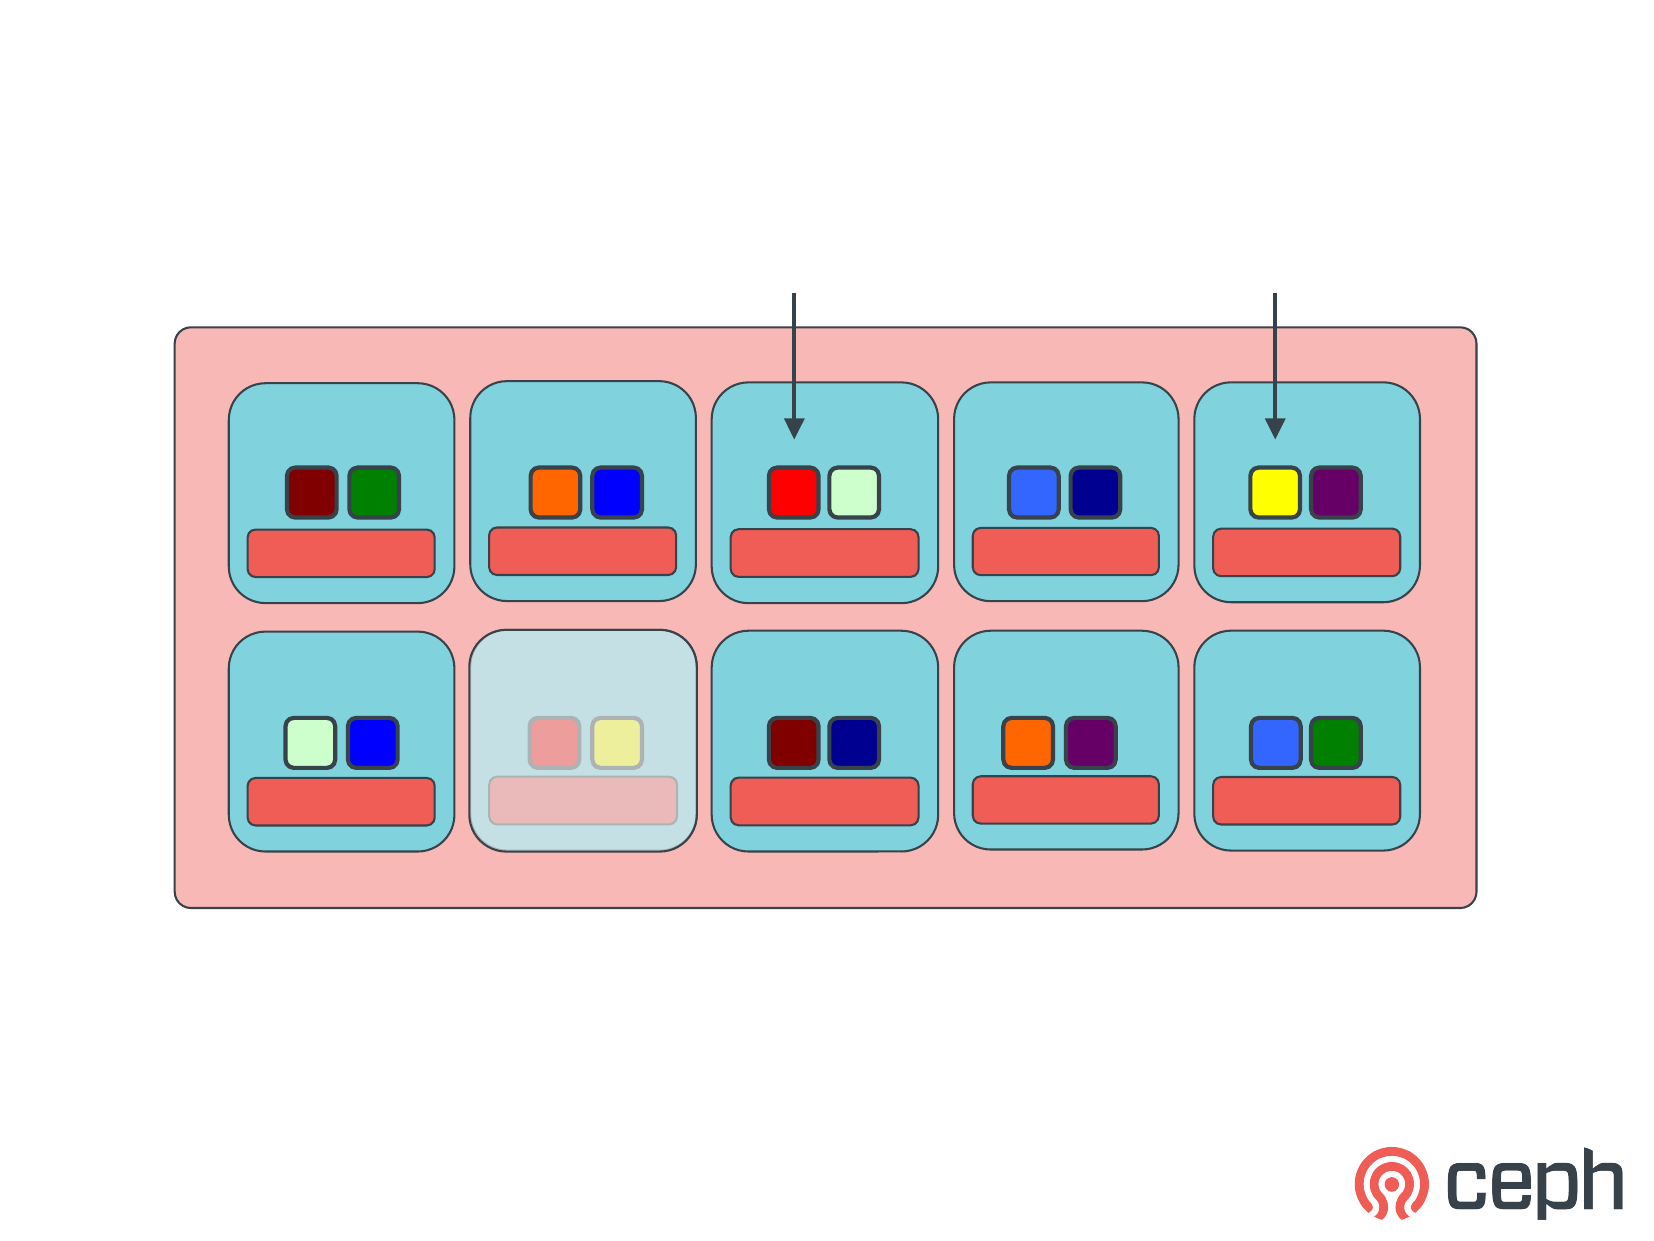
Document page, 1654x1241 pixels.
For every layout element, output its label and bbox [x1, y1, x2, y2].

picture [1308, 1100, 1654, 1241]
text_box [174, 327, 1477, 909]
